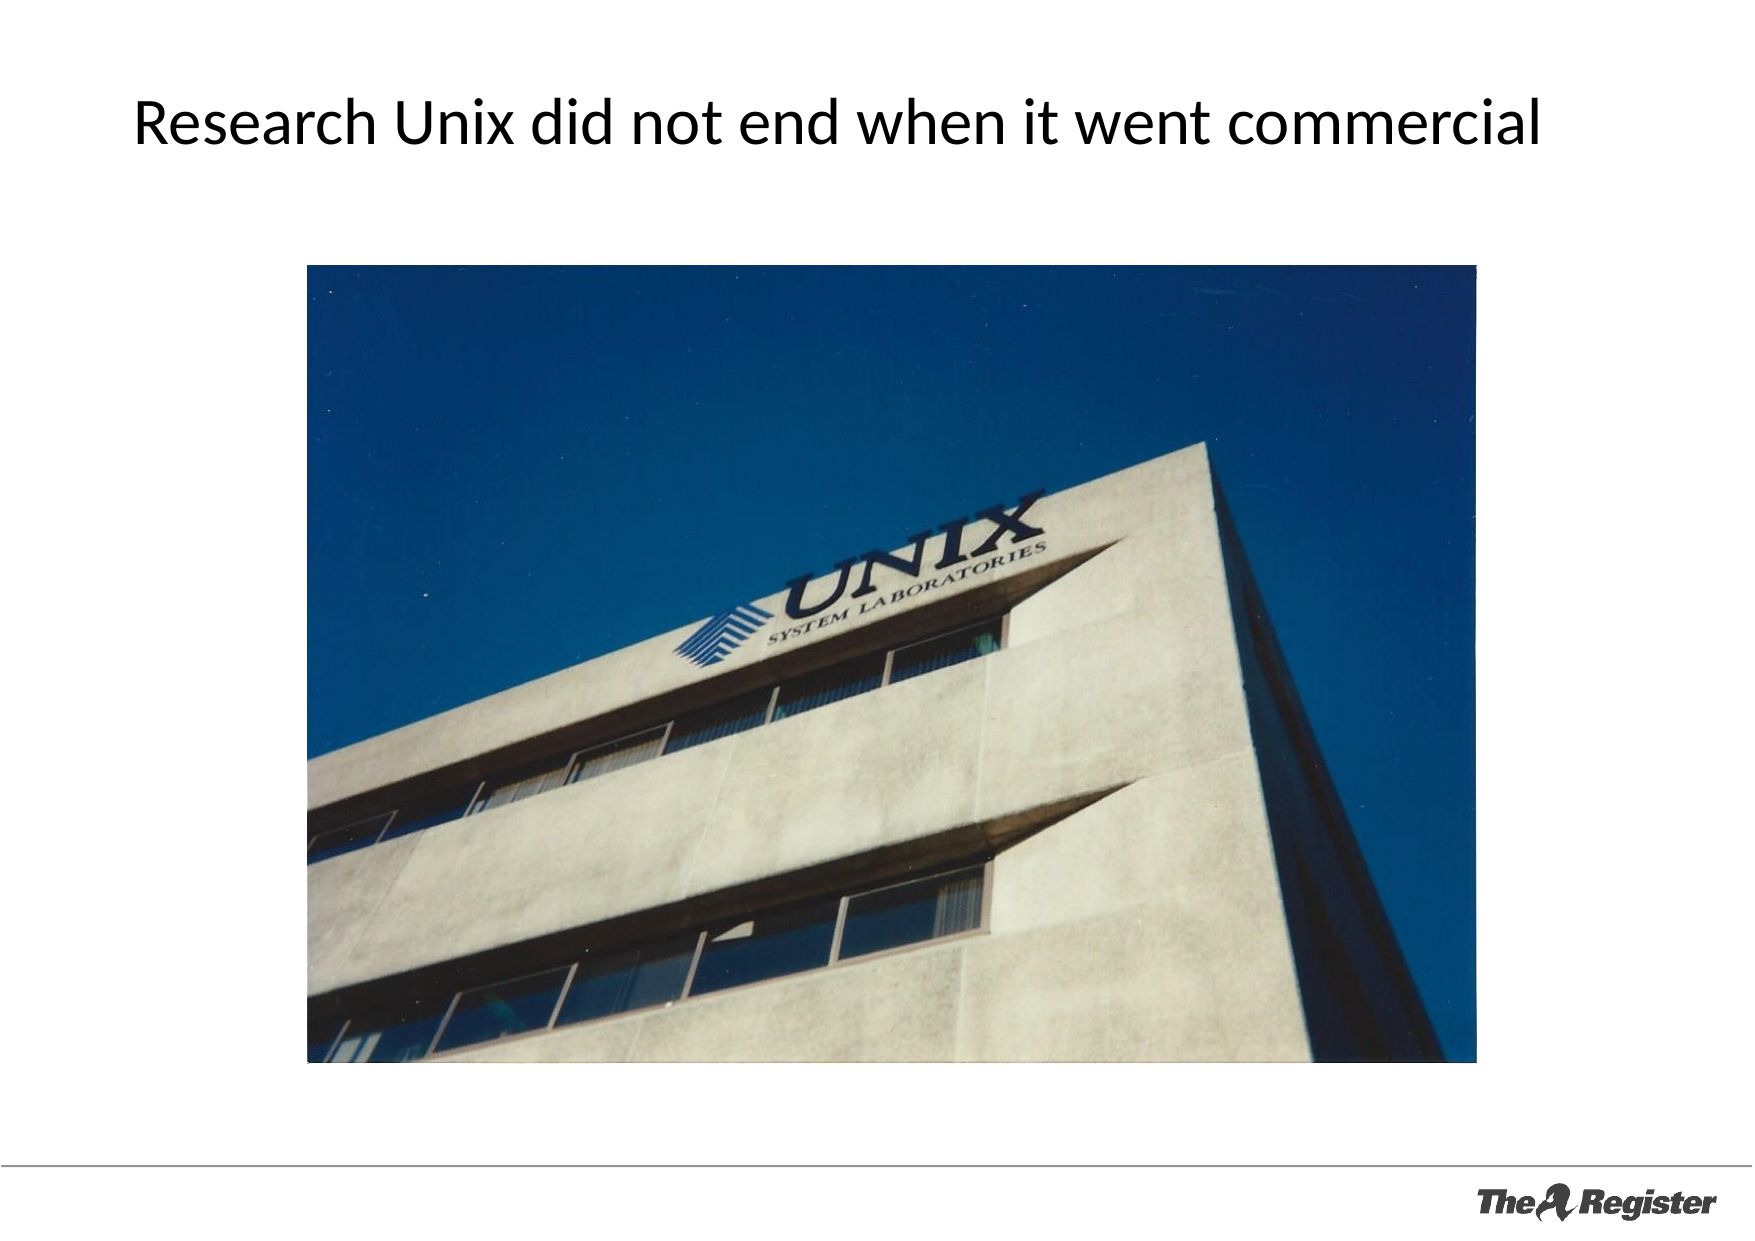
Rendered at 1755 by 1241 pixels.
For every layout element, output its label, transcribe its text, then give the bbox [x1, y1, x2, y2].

title Research Unix did not end when it went commercial [72, 38, 1605, 218]
picture [307, 265, 1477, 1064]
picture [1477, 1183, 1717, 1222]
